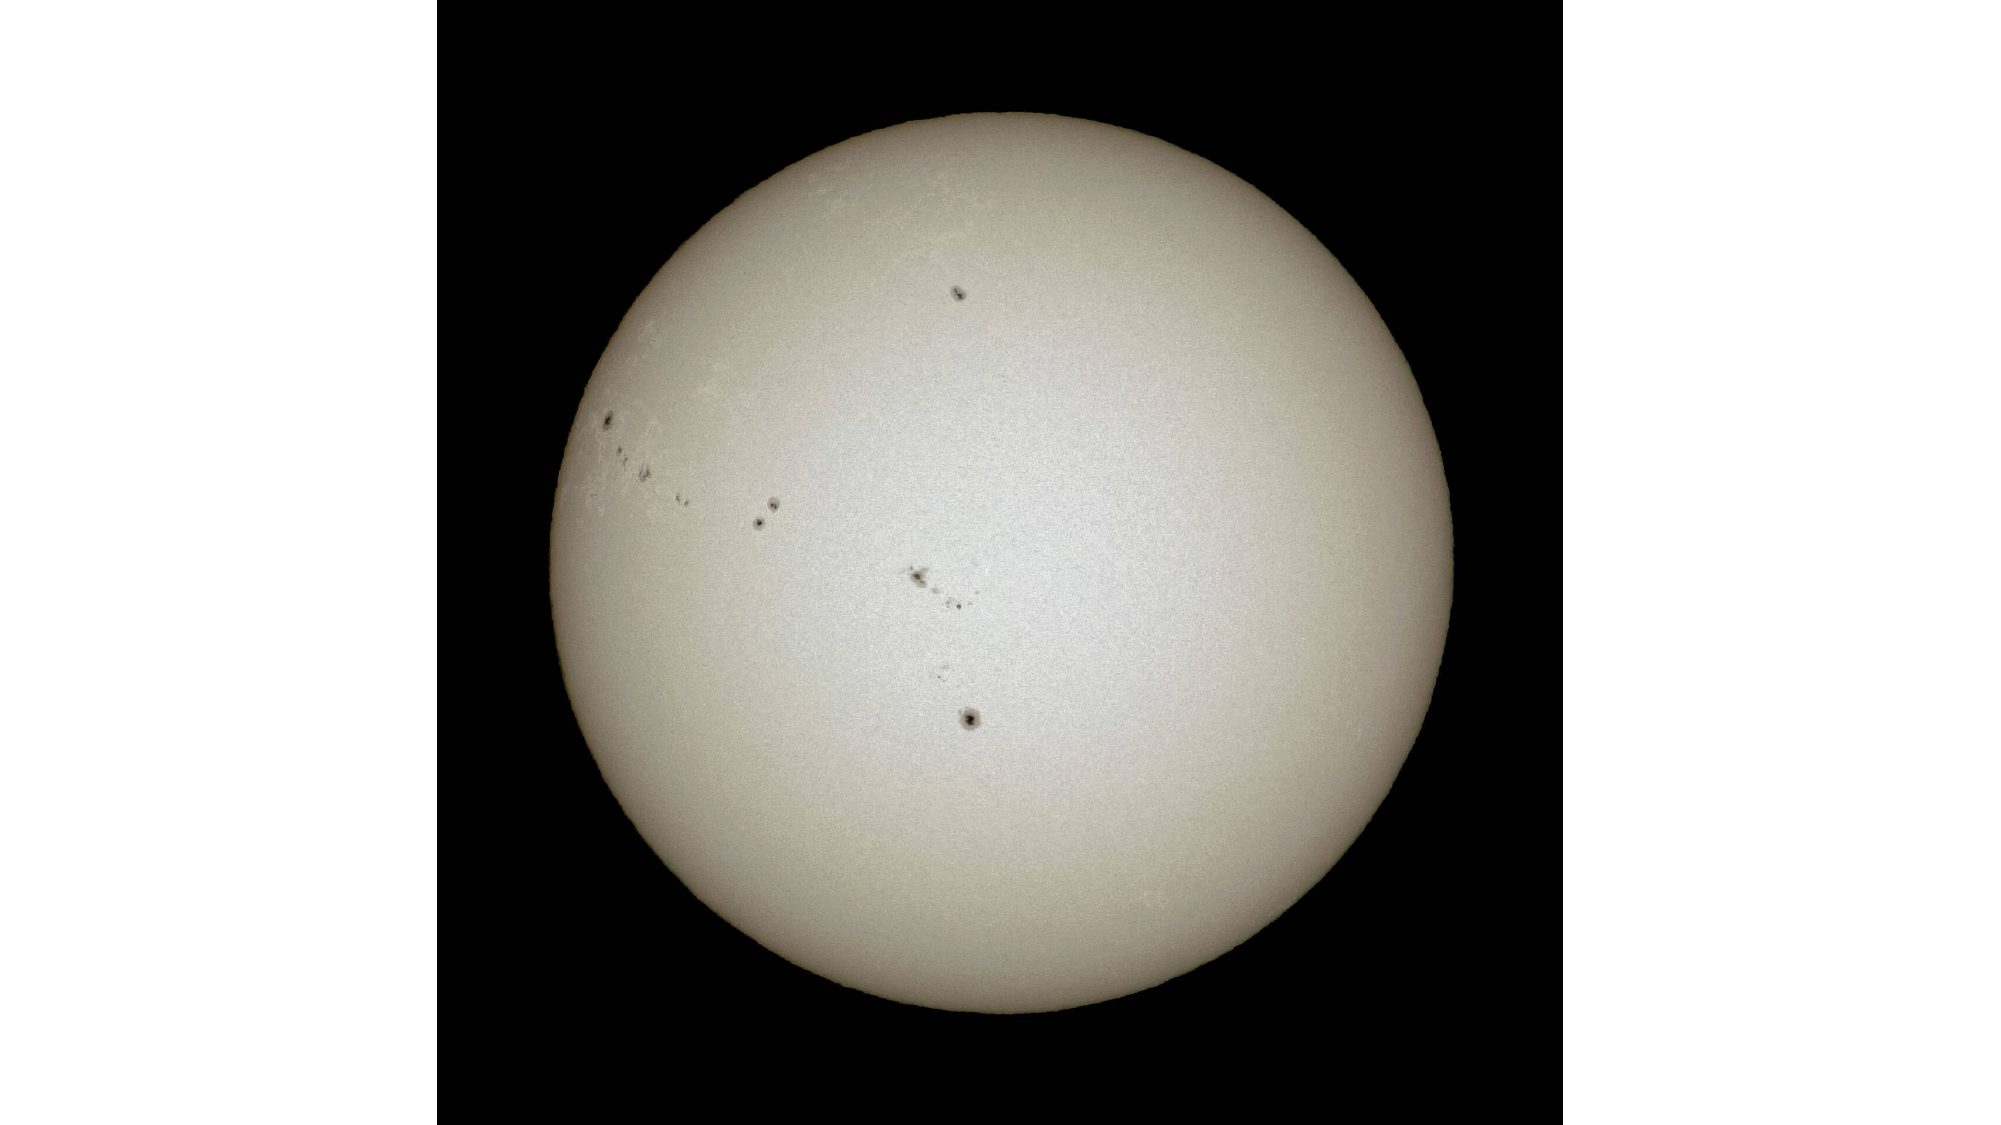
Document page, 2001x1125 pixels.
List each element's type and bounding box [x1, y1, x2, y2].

picture [437, 0, 1563, 1125]
